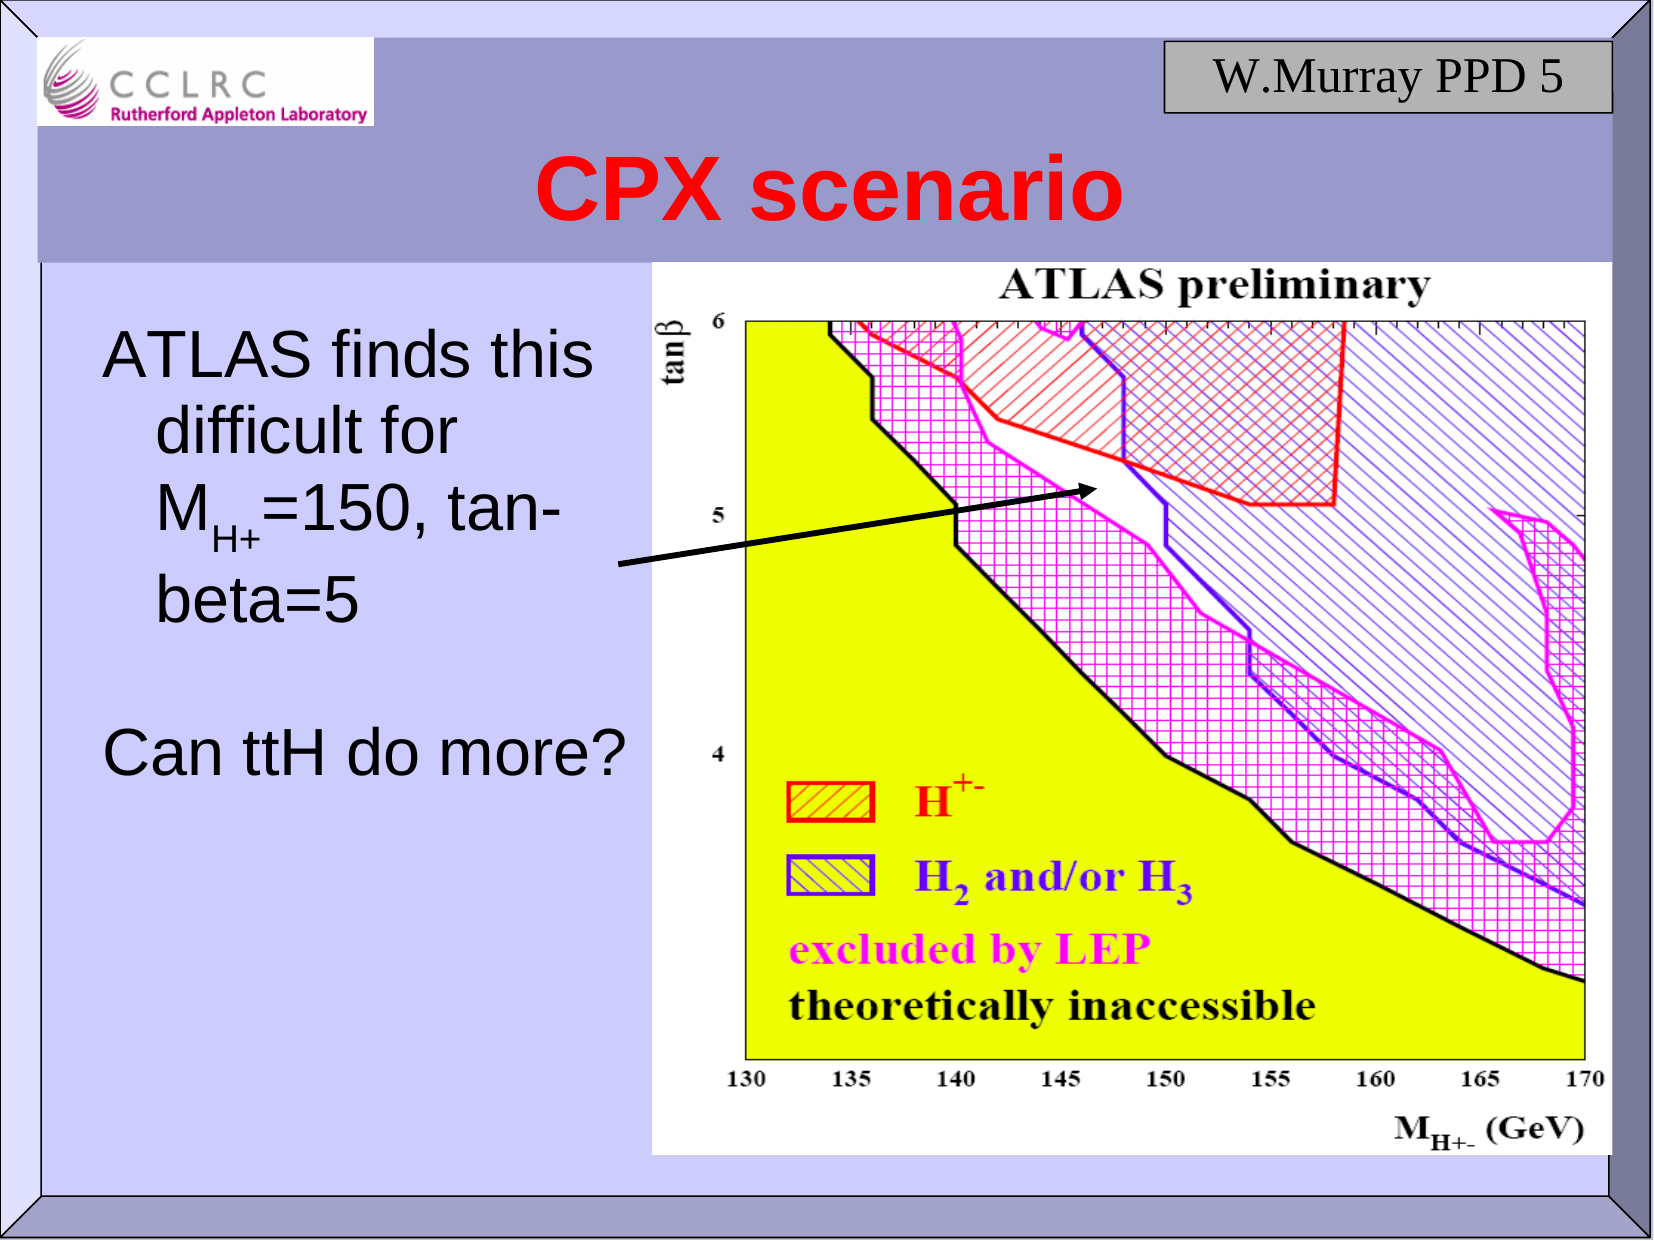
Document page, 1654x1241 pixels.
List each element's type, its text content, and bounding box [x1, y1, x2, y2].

list ATLAS finds this difficult for MH+=150, tan-beta=5 Can ttH do more? [84, 315, 652, 904]
title CPX scenario [124, 112, 1537, 263]
picture [652, 262, 1613, 1155]
picture [37, 37, 374, 126]
